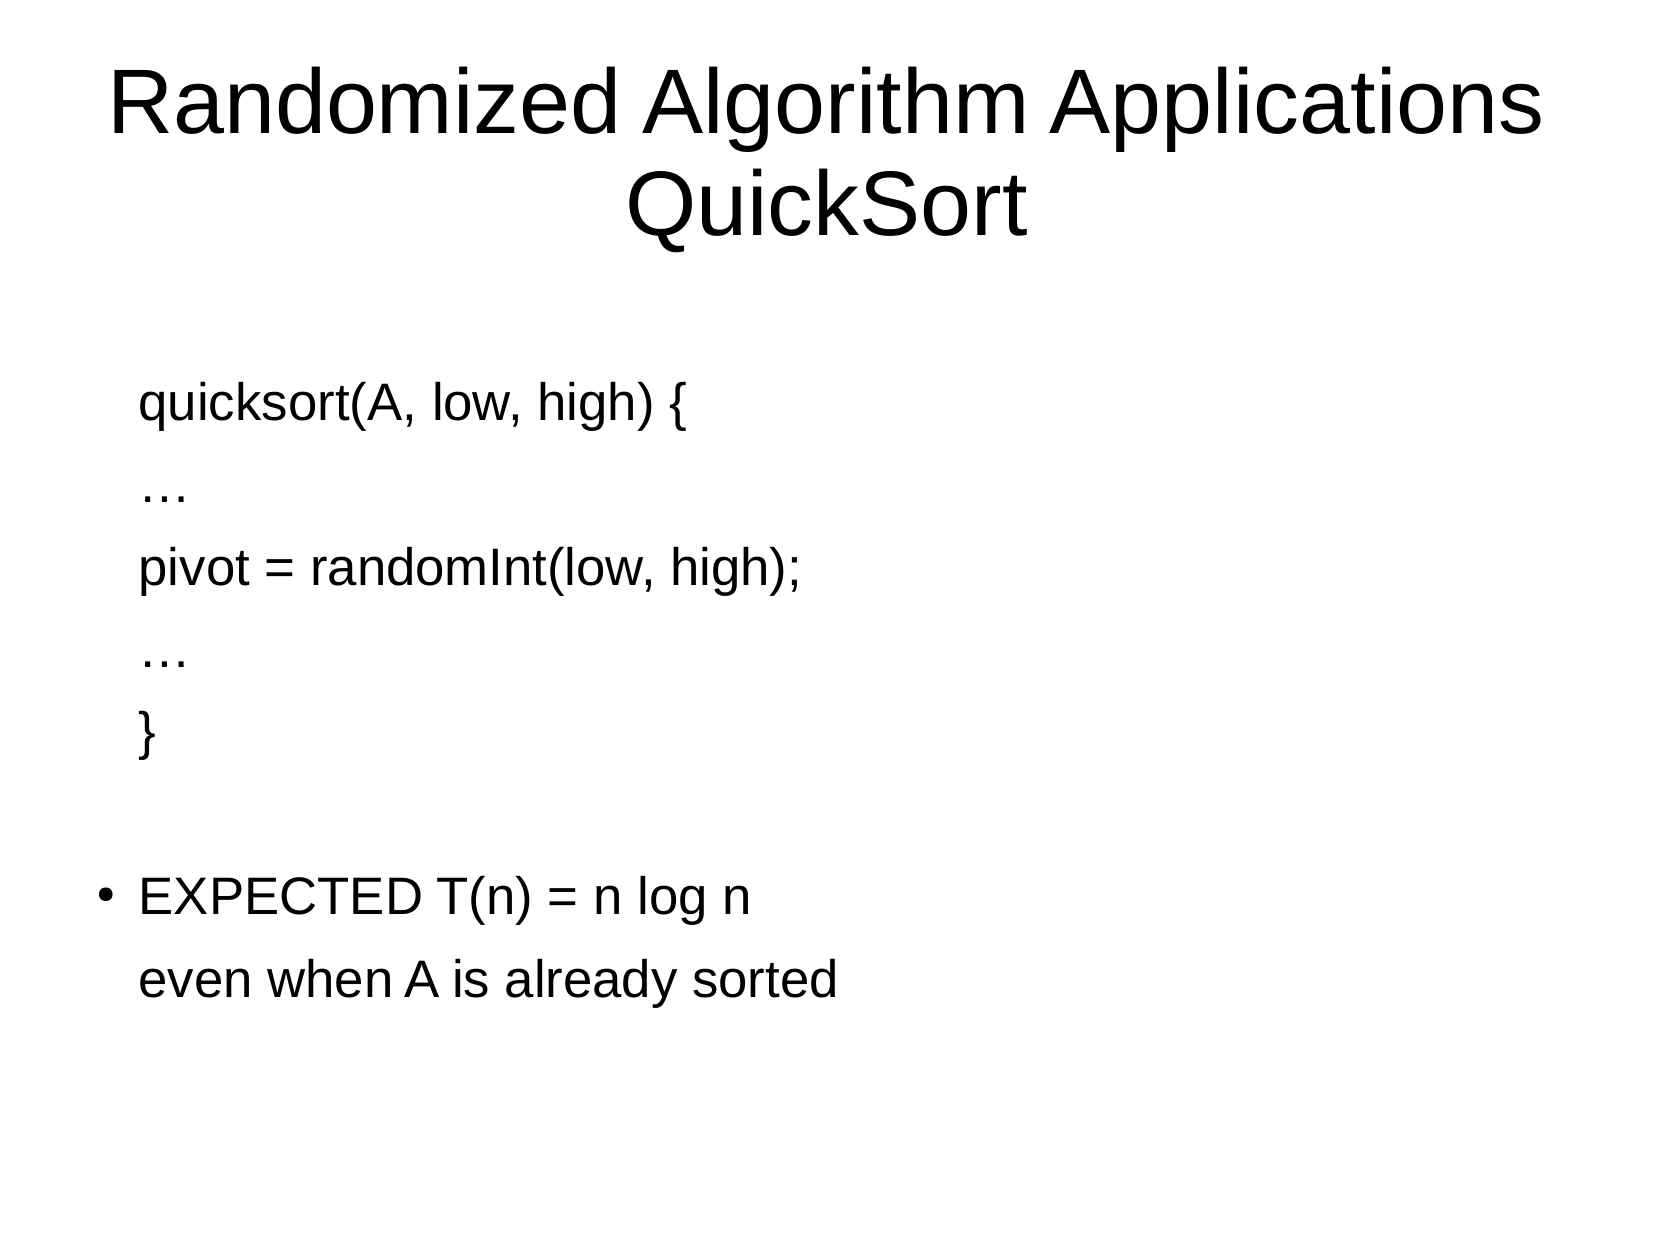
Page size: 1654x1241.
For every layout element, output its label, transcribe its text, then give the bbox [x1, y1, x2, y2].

title Randomized Algorithm Applications QuickSort [82, 49, 1571, 257]
list quicksort(A, low, high) { … pivot = randomInt(low, high); … } EXPECTED T(n) = n log n even when A is already sorted [82, 290, 1571, 1010]
